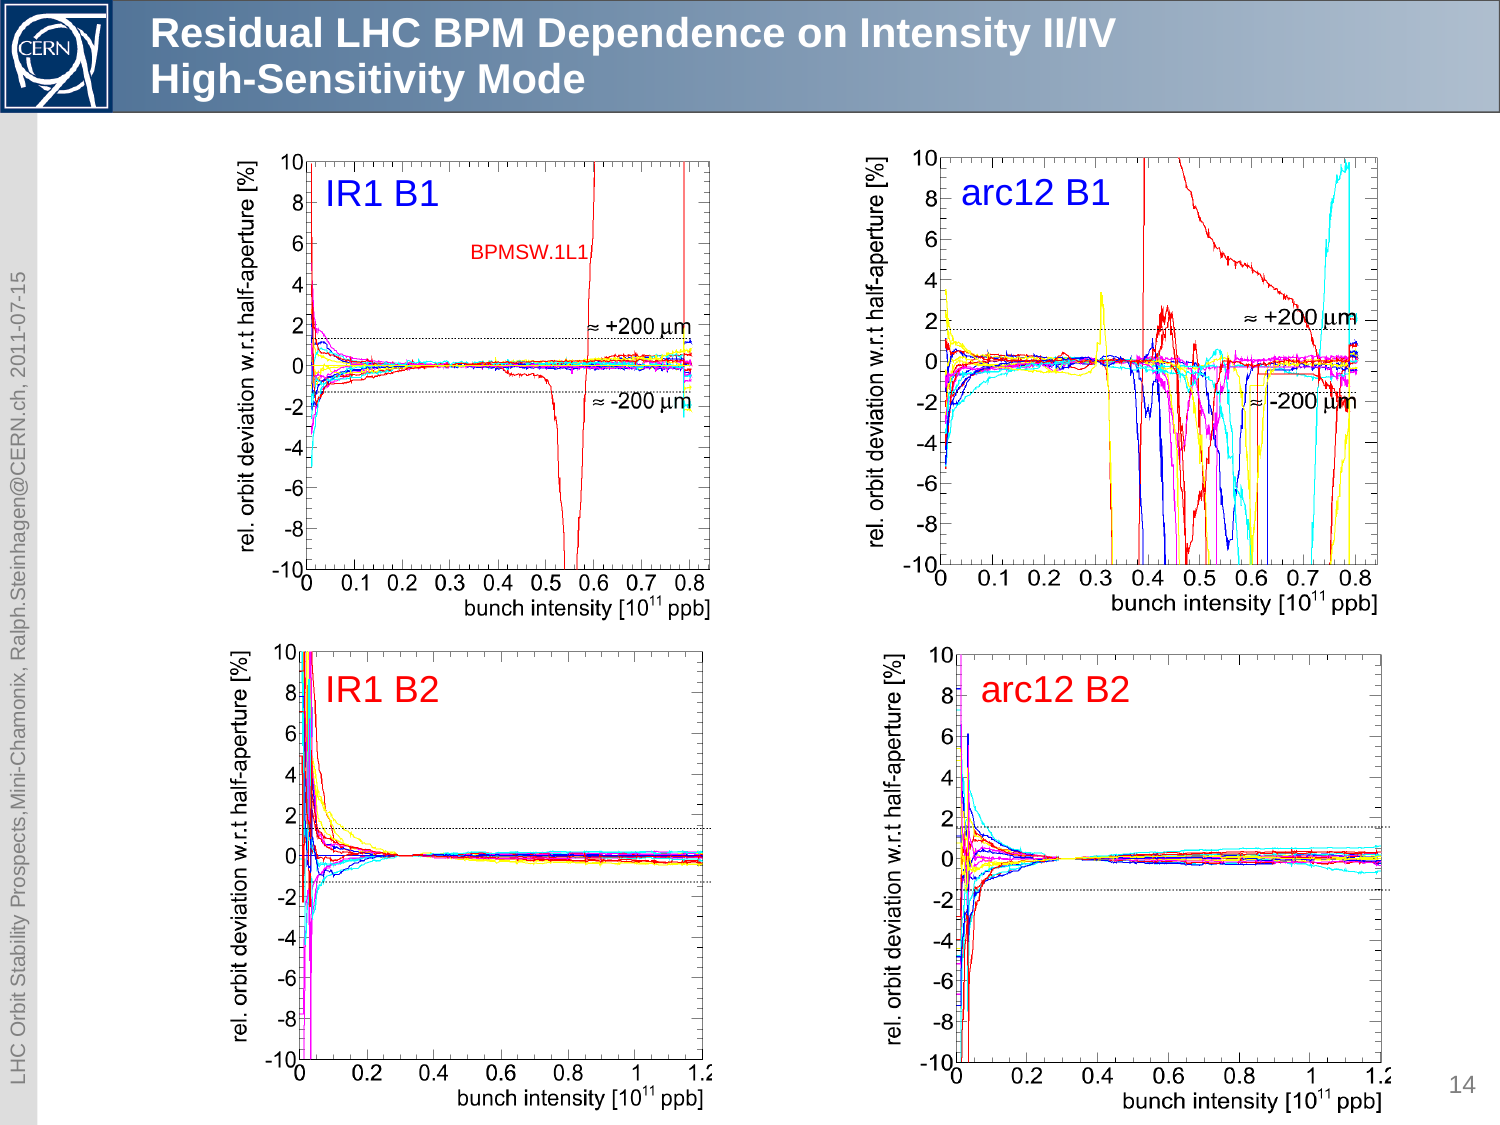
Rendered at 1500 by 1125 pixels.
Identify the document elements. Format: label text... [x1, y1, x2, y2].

picture [879, 645, 1391, 1119]
picture [861, 148, 1387, 621]
text_box BPMSW.1L1 [455, 232, 605, 272]
picture [0, 0, 113, 113]
text_box IR1 B2 [310, 661, 455, 719]
text_box arc12 B2 [966, 661, 1146, 719]
picture [226, 642, 712, 1116]
text_box IR1 B1 [310, 165, 455, 223]
picture [233, 152, 719, 626]
text_box arc12 B1 [946, 163, 1126, 221]
title Residual LHC BPM Dependence on Intensity II/IV High-Sensitivity Mode [150, 0, 1201, 113]
